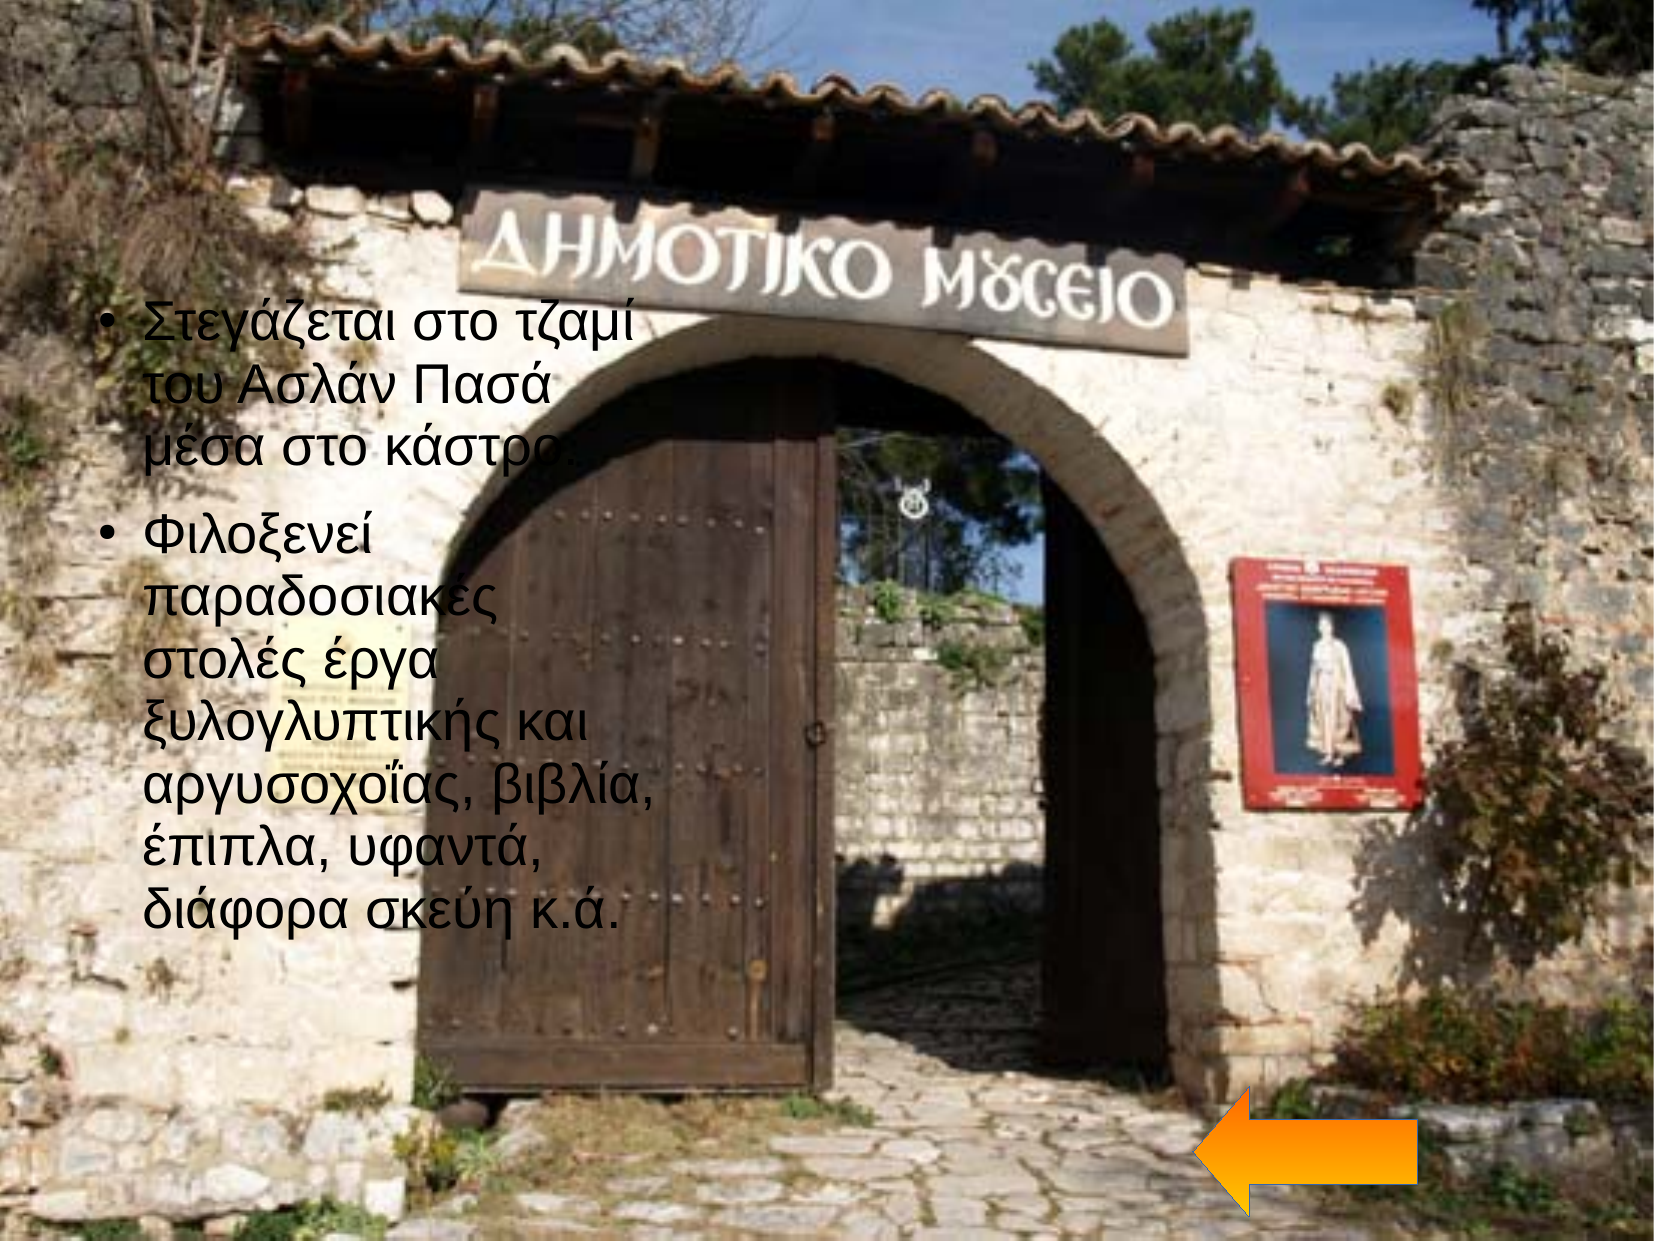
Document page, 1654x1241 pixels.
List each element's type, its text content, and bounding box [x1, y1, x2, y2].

title [82, 49, 1571, 257]
picture [0, 0, 1654, 1241]
list Στεγάζεται στο τζαμί του Ασλάν Πασά μέσα στο κάστρο. Φιλοξενεί παραδοσιακές στολές έργα ξυλογλυπτικής και αργυσοχοΐας, βιβλία, έπιπλα, υφαντά, διάφορα σκεύη κ.ά. [82, 290, 662, 1010]
text_box [1192, 1086, 1418, 1217]
